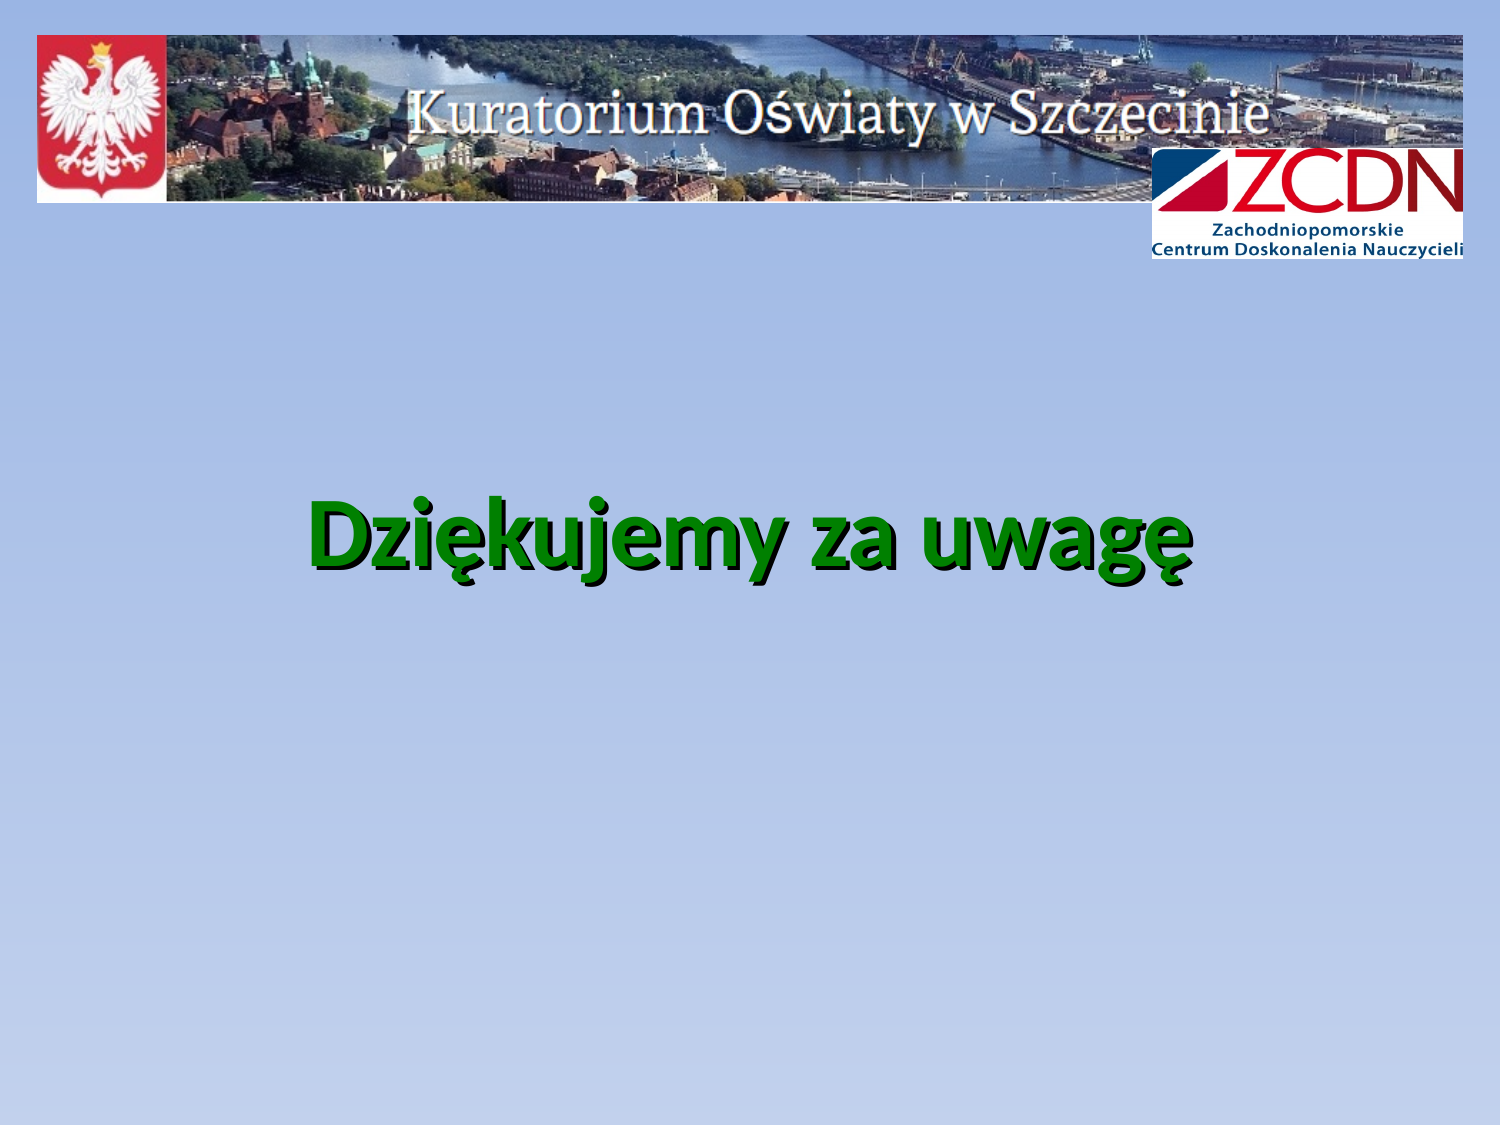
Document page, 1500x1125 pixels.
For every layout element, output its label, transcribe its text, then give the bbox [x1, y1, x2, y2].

list Dziękujemy za uwagę [28, 458, 1472, 653]
picture [37, 35, 1463, 259]
